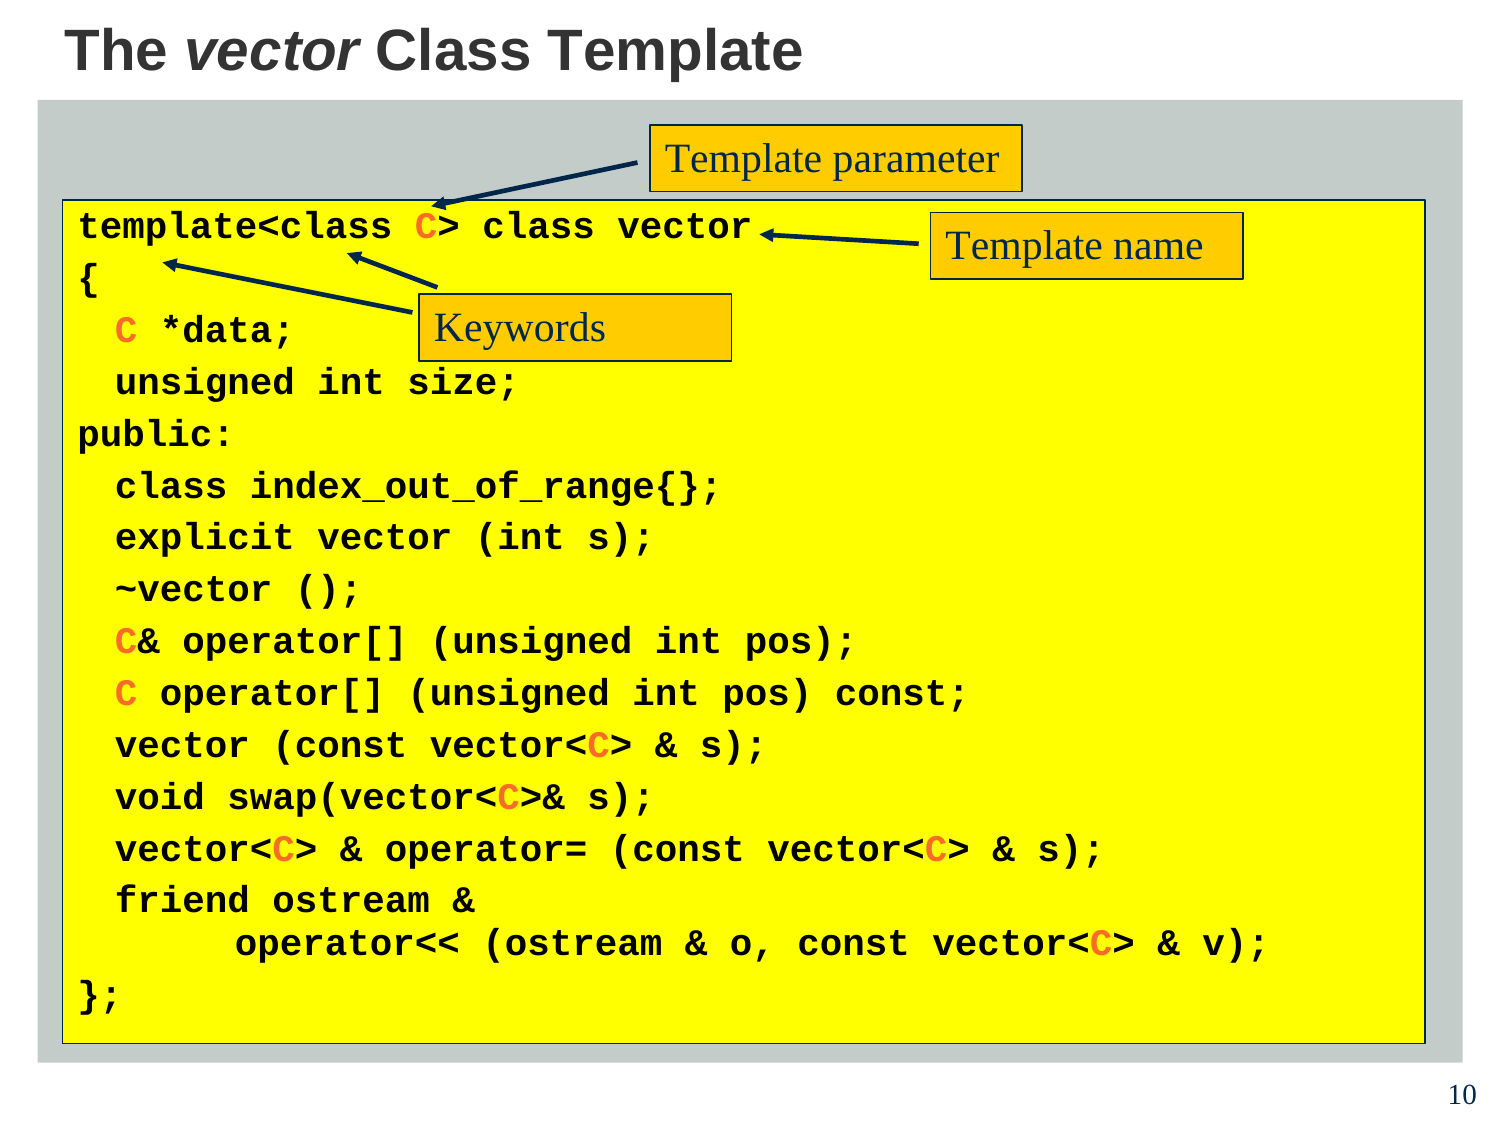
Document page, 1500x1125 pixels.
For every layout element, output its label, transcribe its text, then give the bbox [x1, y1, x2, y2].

list [37, 99, 1463, 1063]
text_box Template parameter [650, 125, 1022, 192]
text_box template<class C> class vector { C *data; unsigned int size; public: class index_out_of_range{}; explicit vector (int s); ~vector (); C& operator[] (unsigned int pos); C operator[] (unsigned int pos) const; vector (const vector<C> & s); void swap(vector<C>& s); vector<C> & operator= (const vector<C> & s); friend ostream & operator<< (ostream & o, const vector<C> & v); }; [62, 200, 1426, 1079]
text_box Keywords [419, 294, 732, 361]
title The vector Class Template [50, 0, 1450, 91]
text_box Template name [930, 212, 1244, 280]
